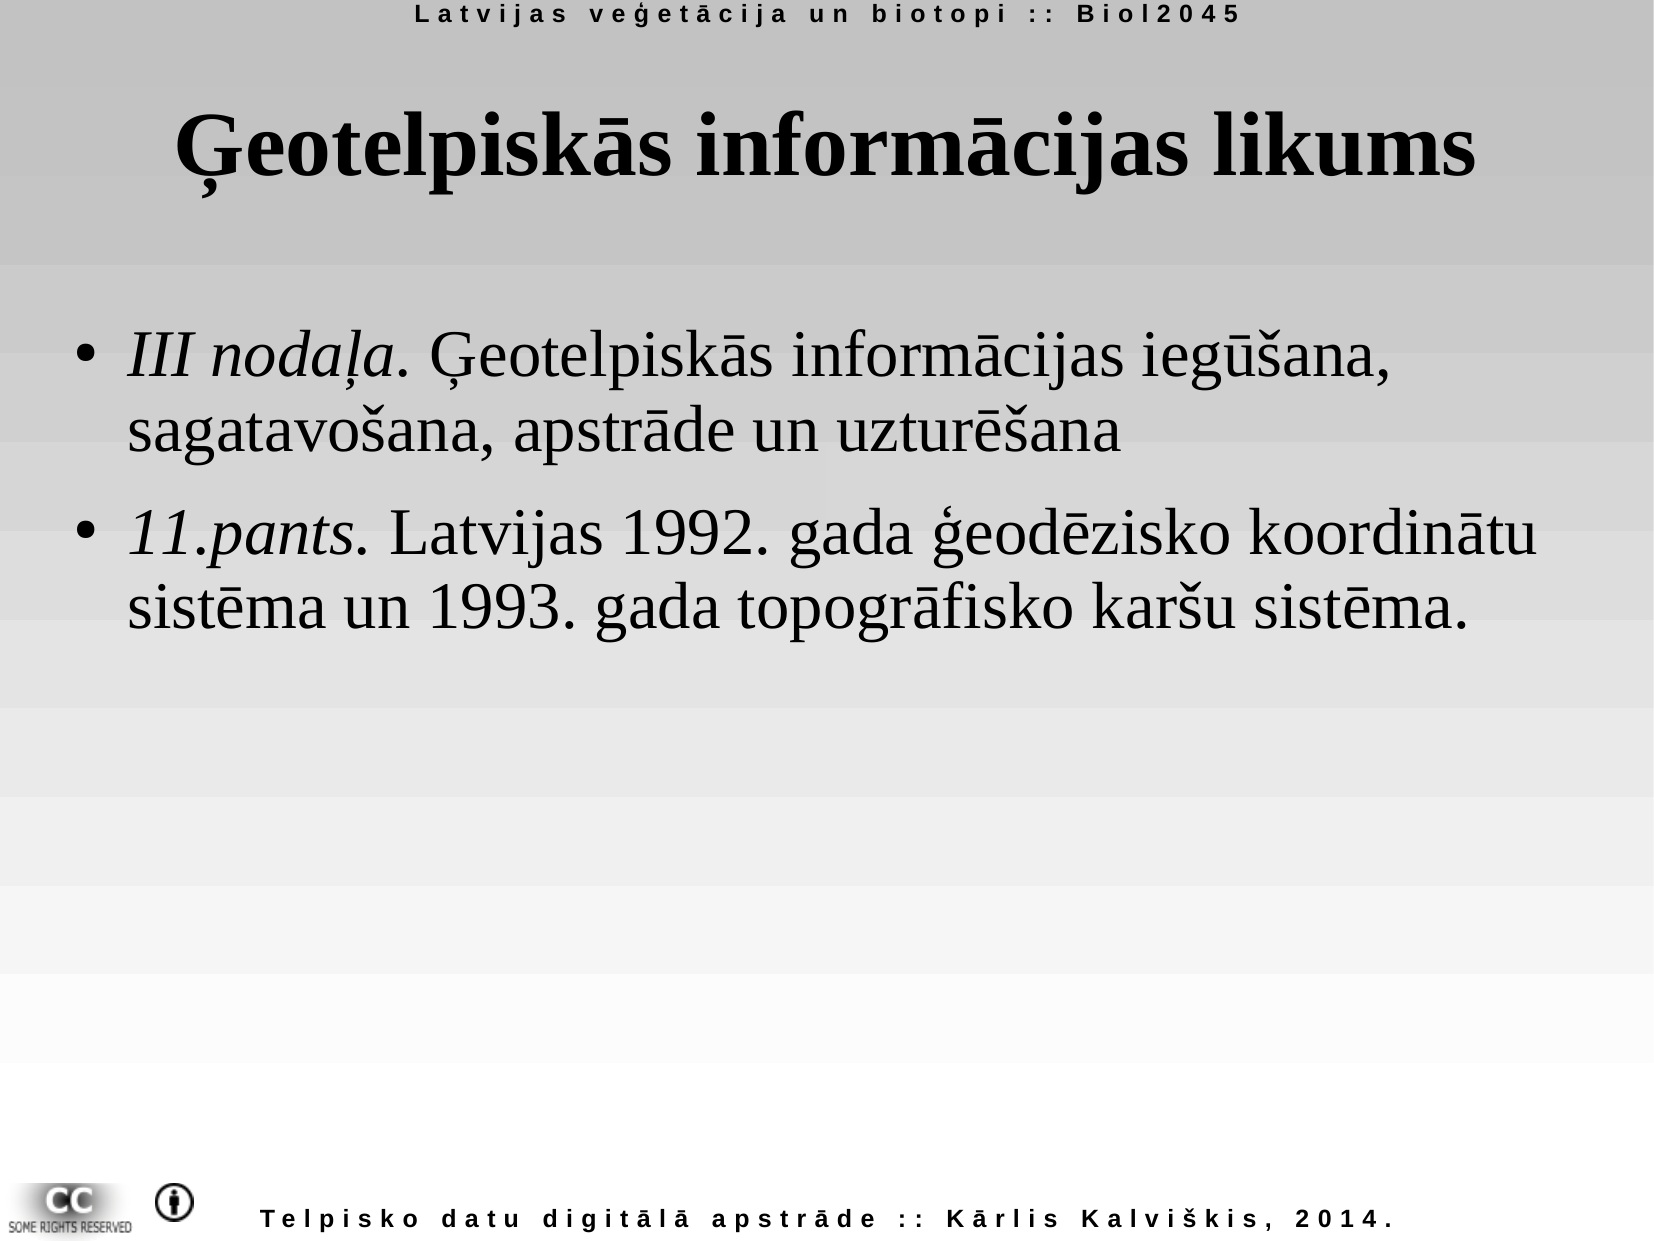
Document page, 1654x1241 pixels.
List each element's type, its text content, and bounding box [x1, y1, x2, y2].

title Ģeotelpiskās informācijas likums [0, 1, 1654, 287]
picture [0, 287, 1654, 1241]
list III nodaļa. Ģeotelpiskās informācijas iegūšana, sagatavošana, apstrāde un uzturēšana 11.pants. Latvijas 1992. gada ģeodēzisko koordinātu sistēma un 1993. gada topogrāfisko karšu sistēma. [56, 317, 1600, 1175]
